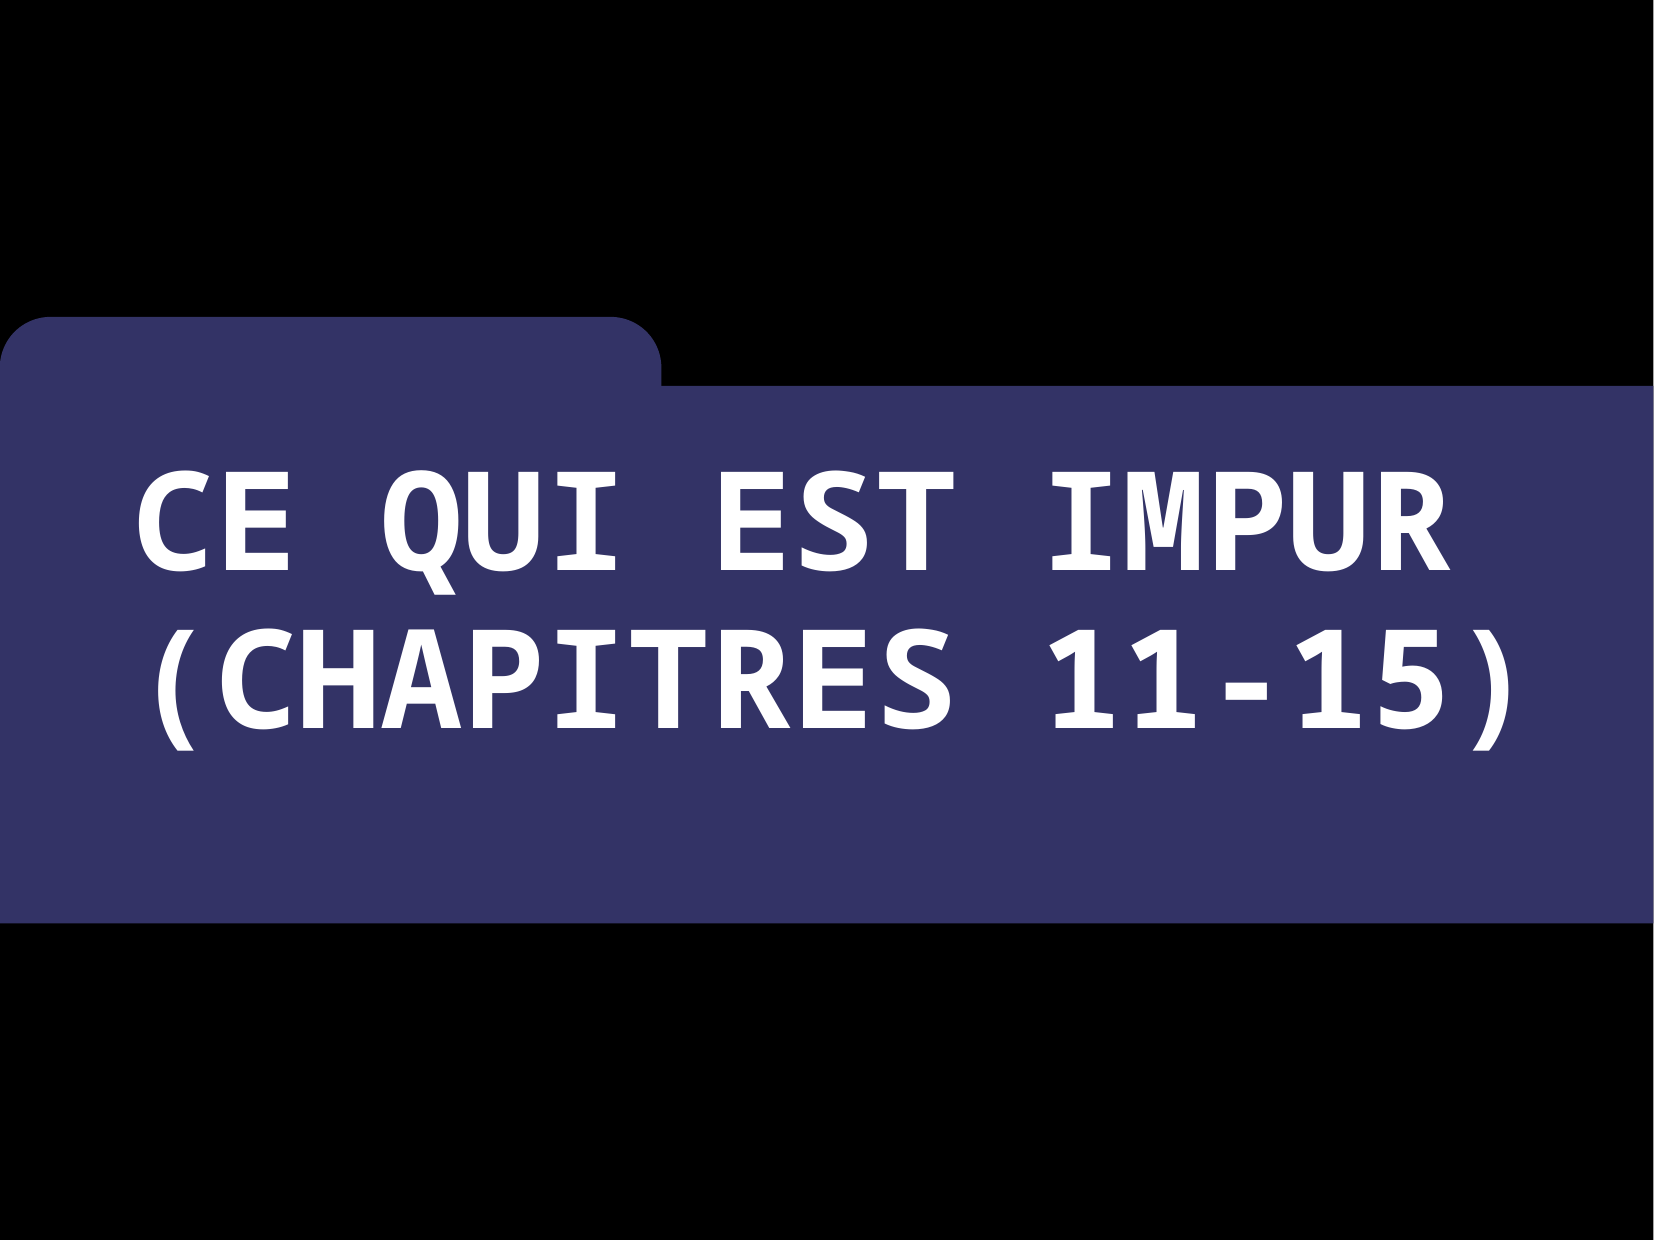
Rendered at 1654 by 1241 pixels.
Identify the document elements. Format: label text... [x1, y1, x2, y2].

text_box [0, 316, 1654, 924]
text_box CE QUI EST IMPUR (CHAPITRES 11-15) [118, 437, 1565, 768]
